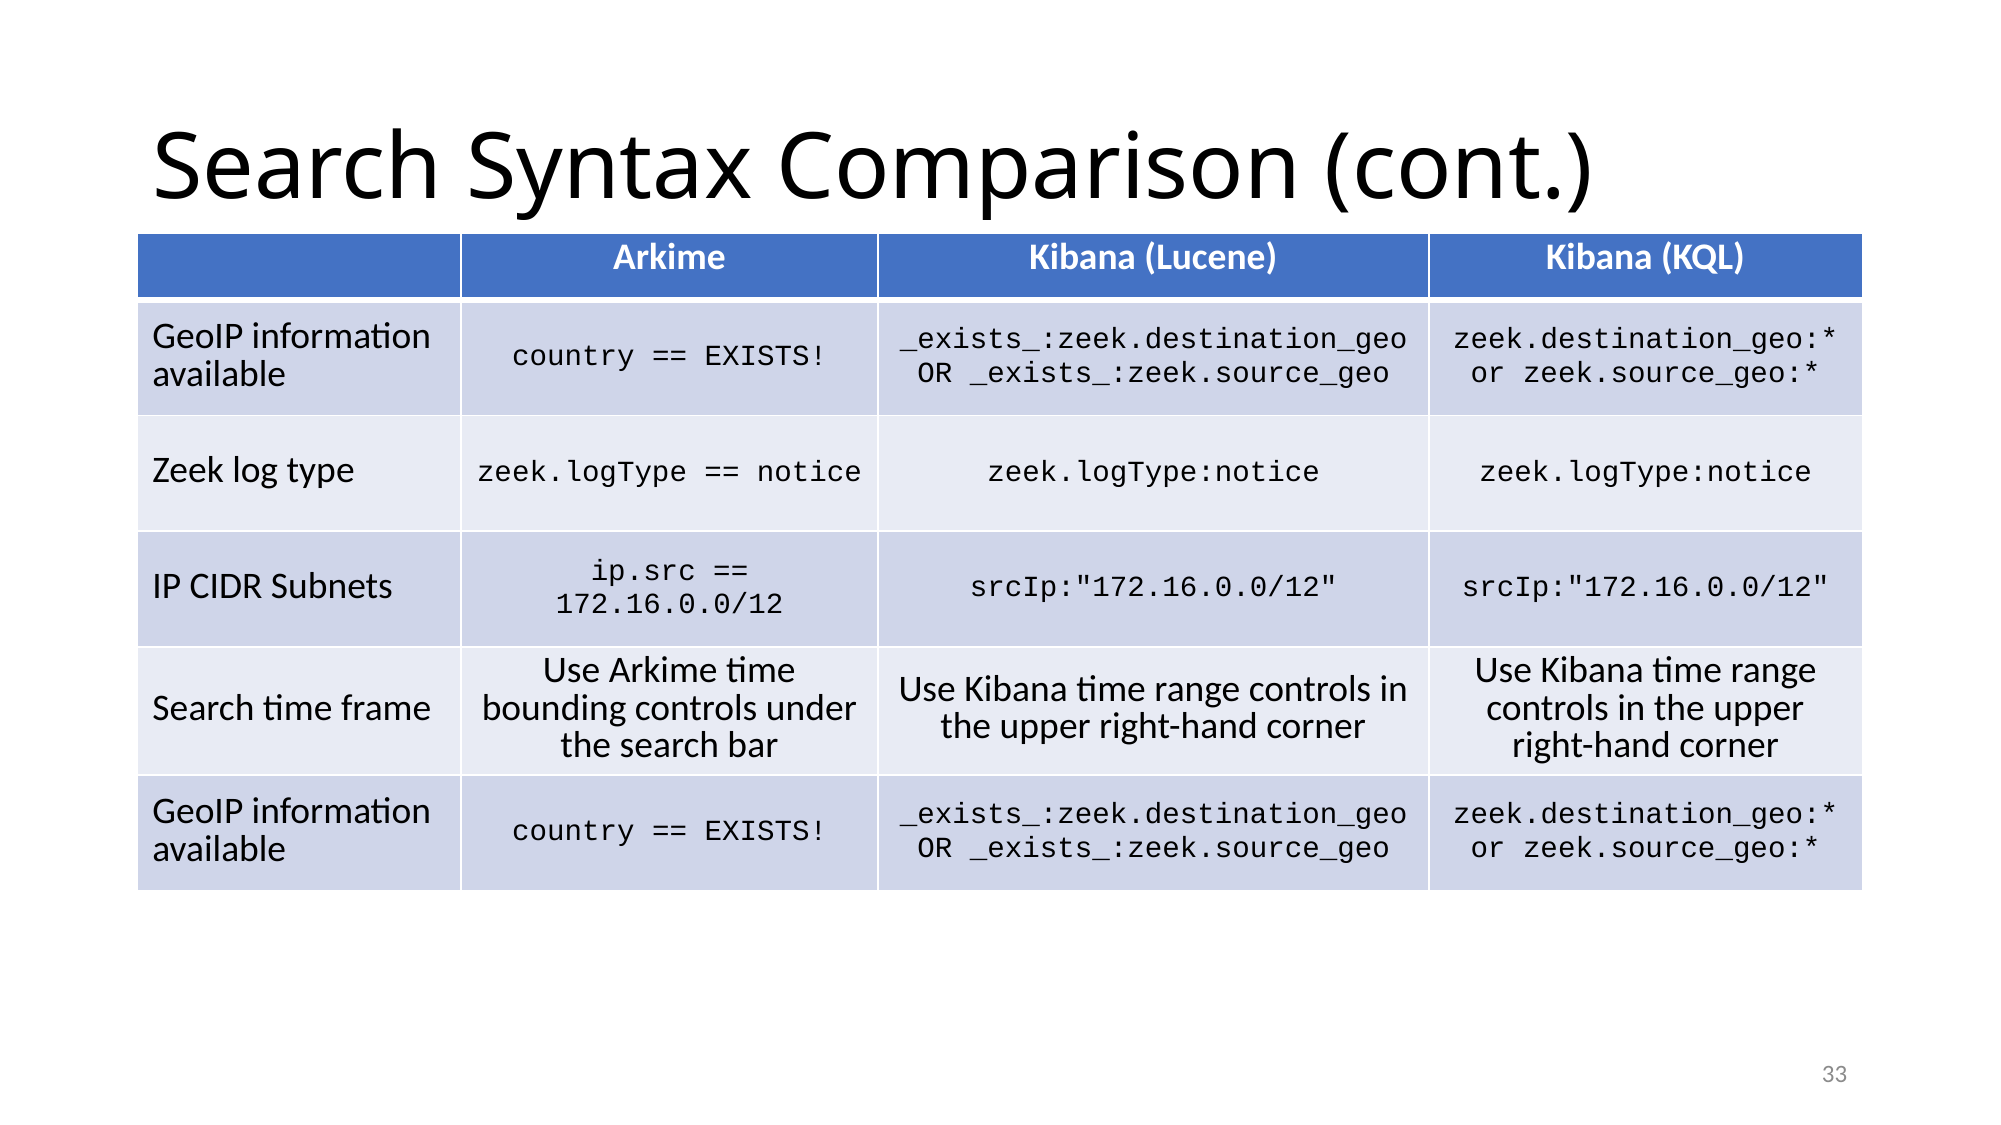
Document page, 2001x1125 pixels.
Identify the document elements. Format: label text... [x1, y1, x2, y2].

table_header [138, 234, 460, 297]
table_cell IP CIDR Subnets [138, 532, 460, 646]
table_header Kibana (Lucene) [879, 234, 1428, 297]
table_cell srcIp:"172.16.0.0/12" [879, 532, 1428, 646]
table_cell srcIp:"172.16.0.0/12" [1430, 532, 1862, 646]
table_cell zeek.logType:notice [1430, 416, 1862, 530]
table_header Arkime [462, 234, 877, 297]
table_cell zeek.destination_geo:* or zeek.source_geo:* [1430, 776, 1862, 890]
slide_number <number> [1412, 1042, 1863, 1103]
table_cell zeek.destination_geo:* or zeek.source_geo:* [1430, 303, 1862, 415]
table_cell _exists_:zeek.destination_geo OR _exists_:zeek.source_geo [879, 776, 1428, 890]
table_cell _exists_:zeek.destination_geo OR _exists_:zeek.source_geo [879, 303, 1428, 415]
table_cell country == EXISTS! [462, 776, 877, 890]
title Search Syntax Comparison (cont.) [137, 59, 1863, 233]
table_cell Use Kibana time range controls in the upper right-hand corner [879, 648, 1428, 774]
table_cell Zeek log type [138, 416, 460, 530]
table_header Kibana (KQL) [1430, 234, 1862, 297]
table_cell Use Kibana time range controls in the upper right-hand corner [1430, 648, 1862, 774]
table_cell Search time frame [138, 648, 460, 774]
table_cell zeek.logType == notice [462, 416, 877, 530]
table_cell GeoIP information available [138, 303, 460, 415]
table_cell GeoIP information available [138, 776, 460, 890]
table_cell ip.src == 172.16.0.0/12 [462, 532, 877, 646]
table_cell Use Arkime time bounding controls under the search bar [462, 648, 877, 774]
table_cell zeek.logType:notice [879, 416, 1428, 530]
table_cell country == EXISTS! [462, 303, 877, 415]
